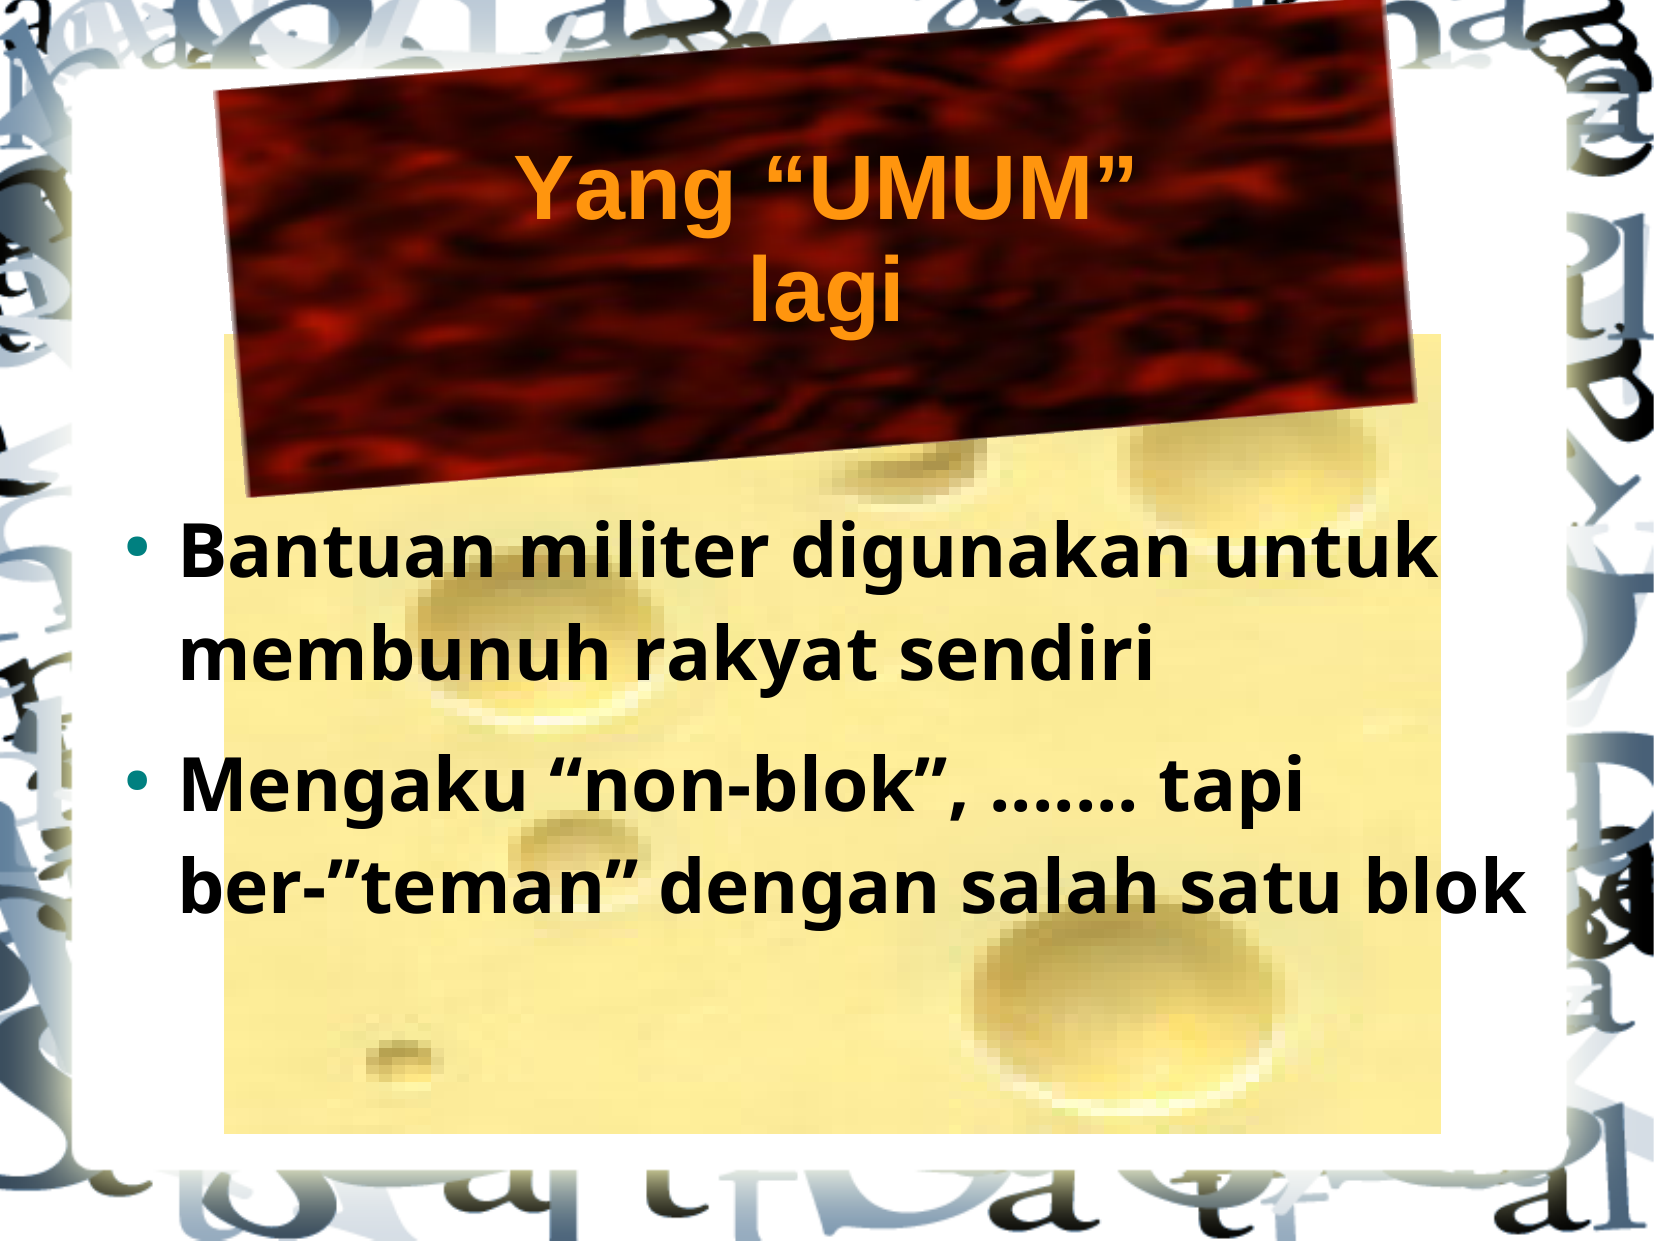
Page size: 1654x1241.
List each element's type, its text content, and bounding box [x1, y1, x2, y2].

list Bantuan militer digunakan untuk membunuh rakyat sendiri Mengaku “non-blok”, ....... tapi ber-”teman” dengan salah satu blok [106, 497, 1530, 1134]
title Yang “UMUM” lagi [82, 135, 1571, 343]
picture [0, 0, 1654, 1241]
